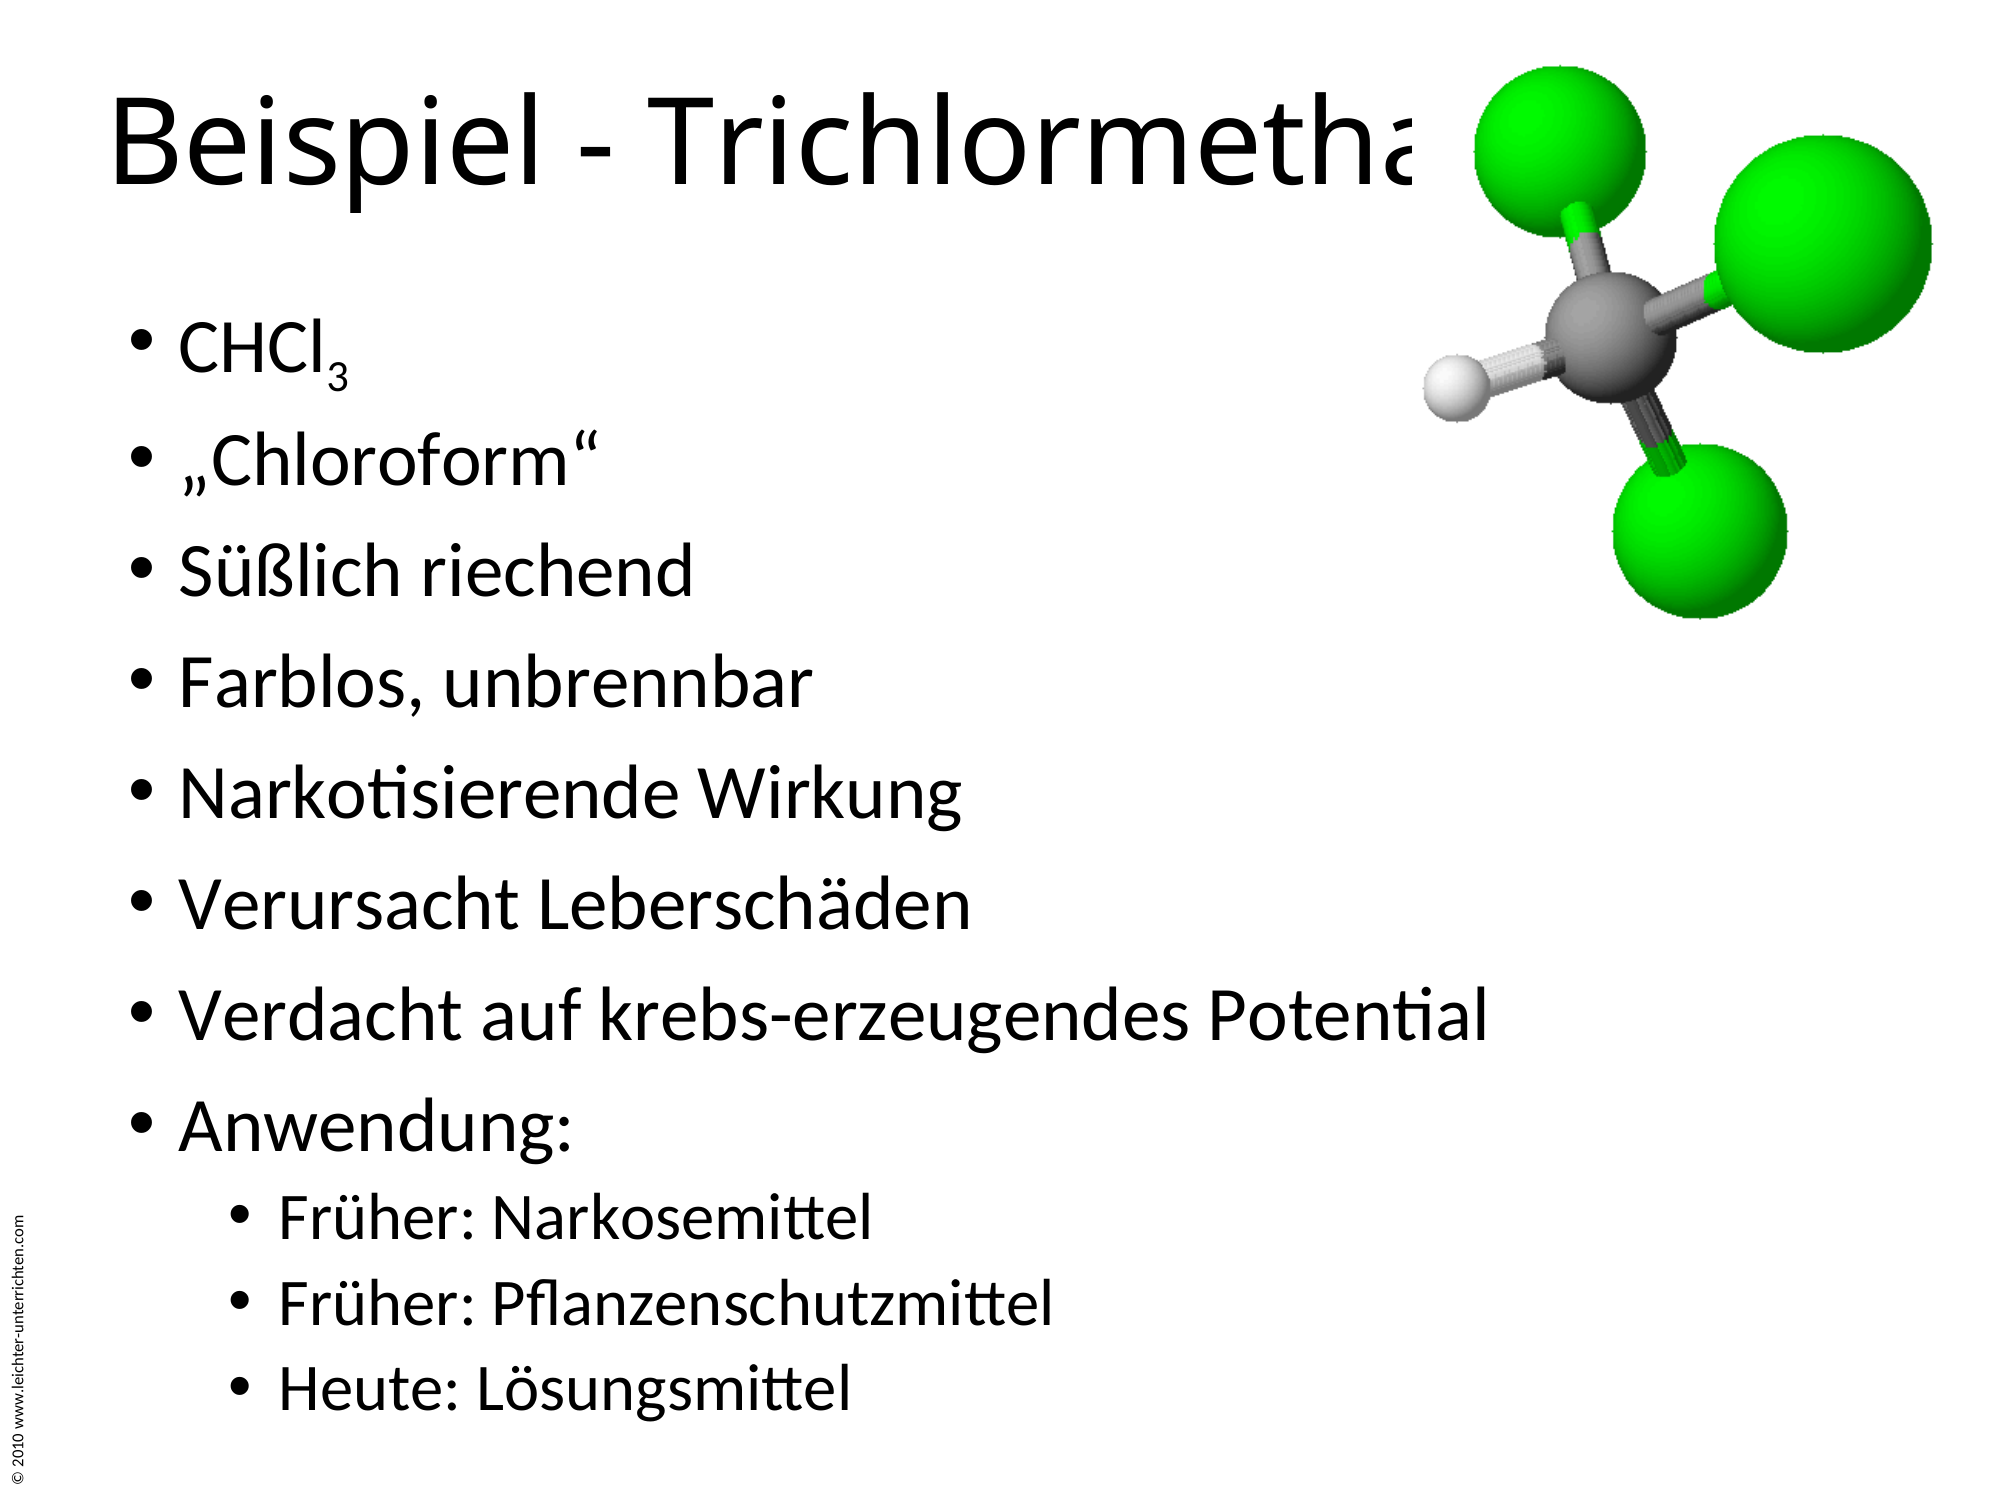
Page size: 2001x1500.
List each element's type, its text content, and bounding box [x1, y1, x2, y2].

title Beispiel - Trichlormethan [90, 60, 1412, 231]
list CHCl3 „Chloroform“ Süßlich riechend Farblos, unbrennbar Narkotisierende Wirkung Verursacht Leberschäden Verdacht auf krebs-erzeugendes Potential Anwendung: Früher: Narkosemittel Früher: Pflanzenschutzmittel Heute: Lösungsmittel [113, 289, 1674, 1500]
picture [1412, 56, 1958, 643]
